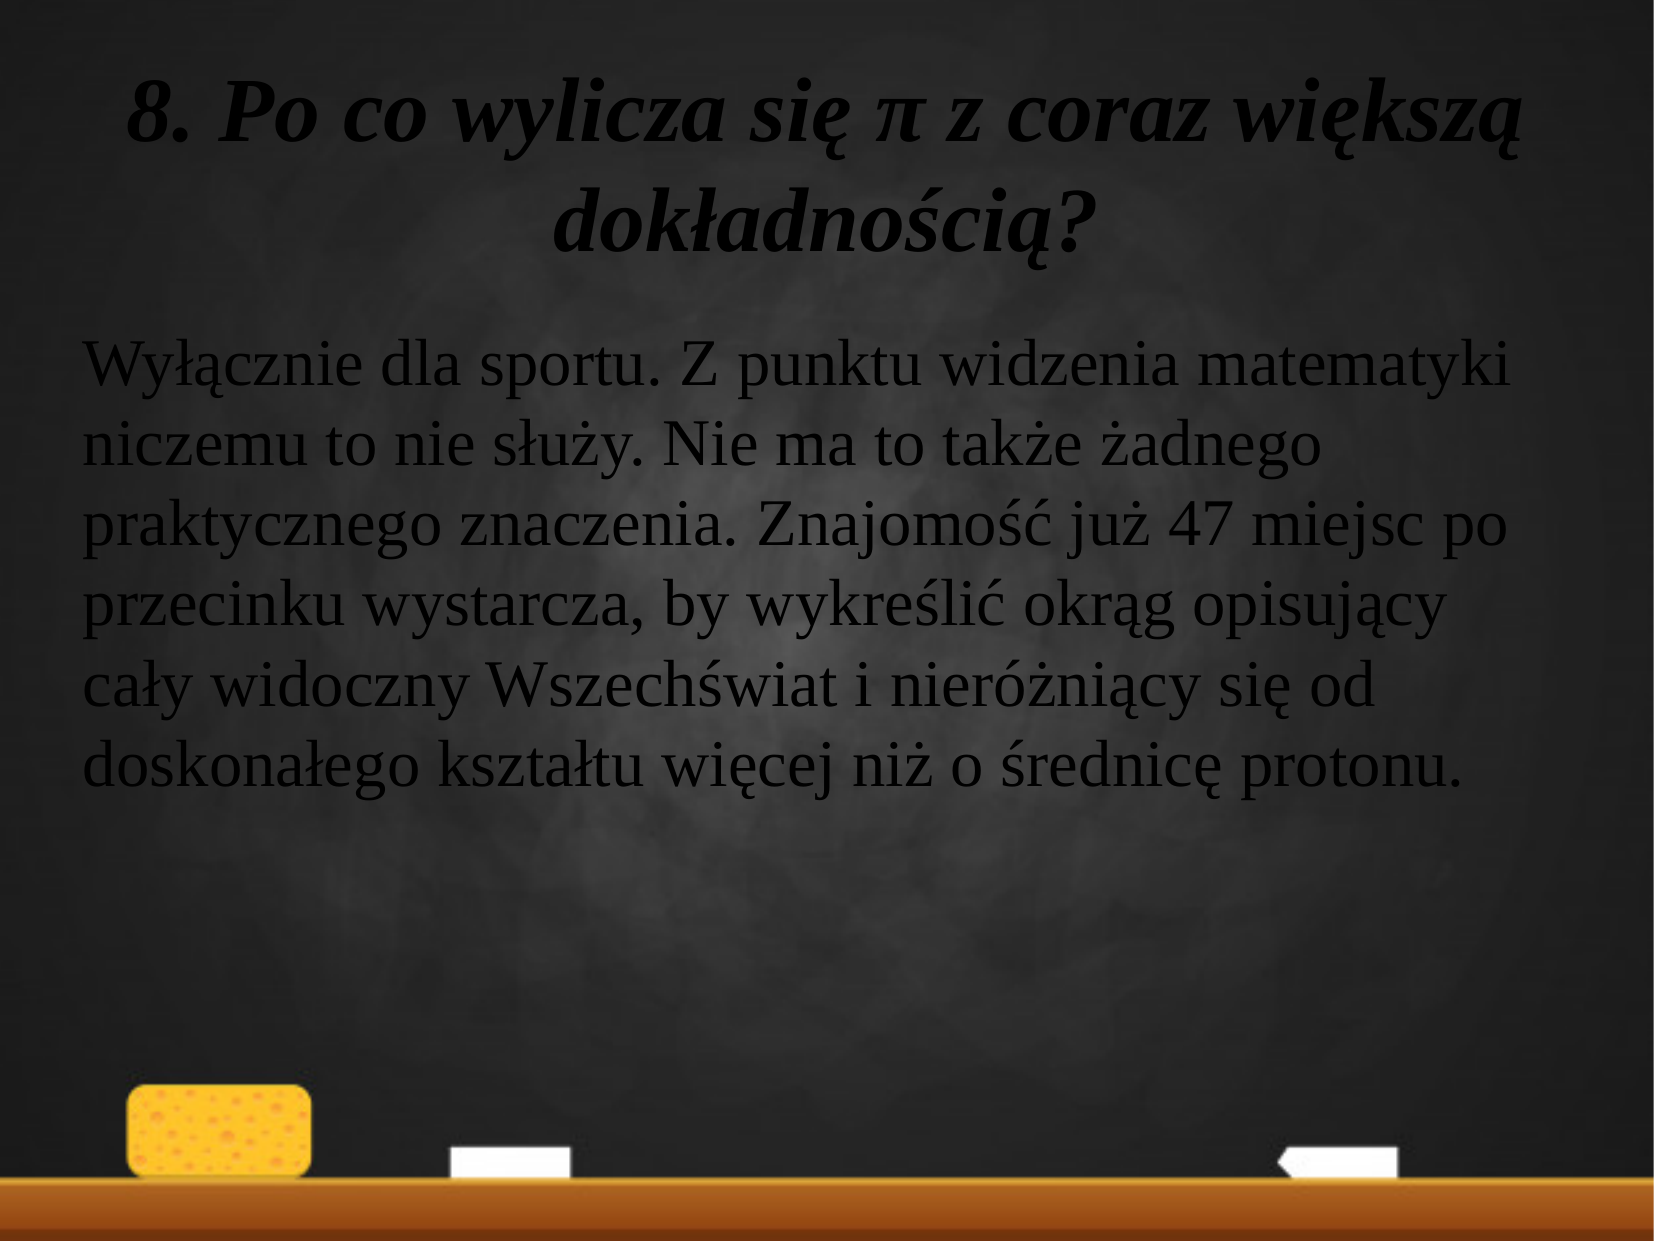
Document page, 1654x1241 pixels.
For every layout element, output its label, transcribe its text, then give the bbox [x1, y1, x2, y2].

title 8. Po co wylicza się π z coraz większą dokładnością? [82, 49, 1571, 257]
list Wyłącznie dla sportu. Z punktu widzenia matematyki niczemu to nie służy. Nie ma to także żadnego praktycznego znaczenia. Znajomość już 47 miejsc po przecinku wystarcza, by wykreślić okrąg opisujący cały widoczny Wszechświat i nieróżniący się od doskonałego kształtu więcej niż o średnicę protonu. [82, 318, 1571, 863]
